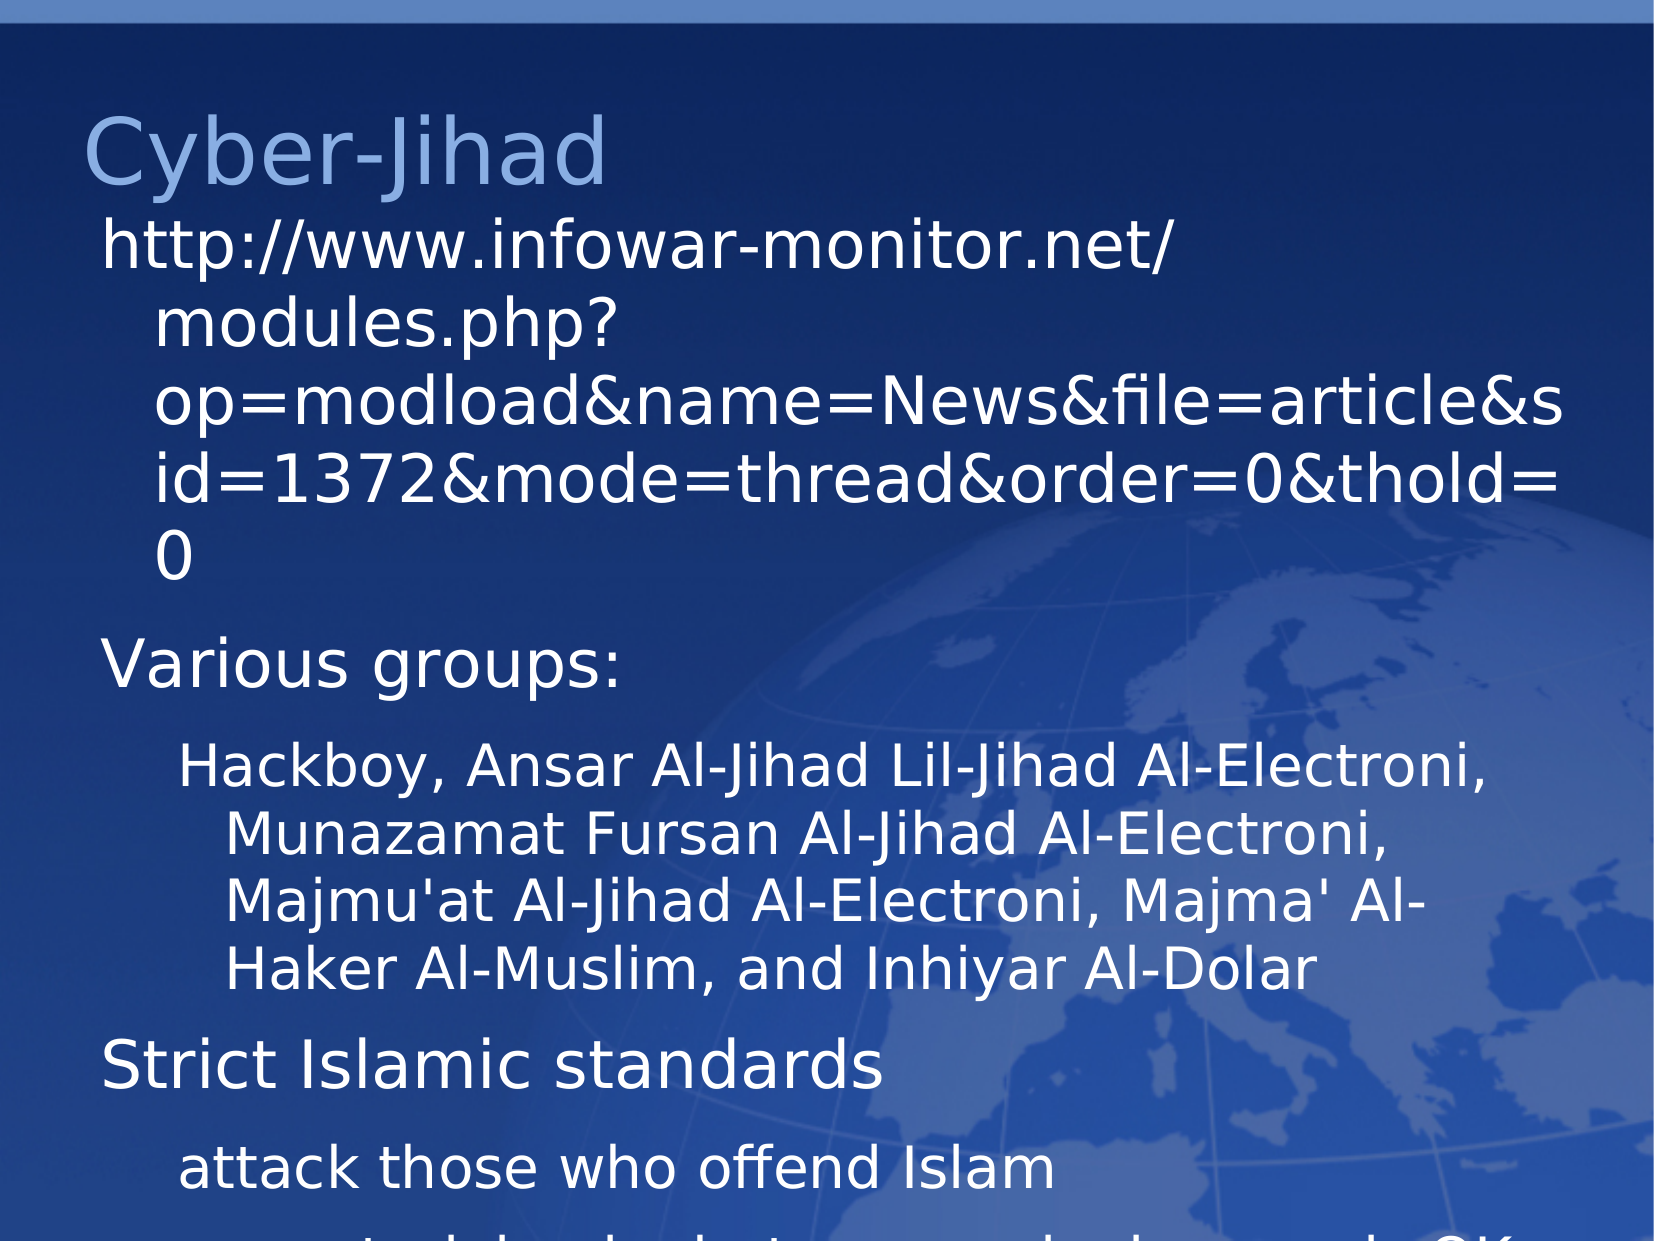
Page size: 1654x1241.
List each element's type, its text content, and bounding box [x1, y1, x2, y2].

picture [0, 0, 1654, 1241]
title Cyber-Jihad [82, 56, 1571, 206]
list http://www.infowar-monitor.net/modules.php?op=modload&name=News&file=article&sid=1372&mode=thread&order=0&thold=0 Various groups: Hackboy, Ansar Al-Jihad Lil-Jihad Al-Electroni, Munazamat Fursan Al-Jihad Al-Electroni, Majmu'at Al-Jihad Al-Electroni, Majma' Al-Haker Al-Muslim, and Inhiyar Al-Dolar Strict Islamic standards attack those who offend Islam no material gain, but economic damage is OK [82, 206, 1571, 1241]
